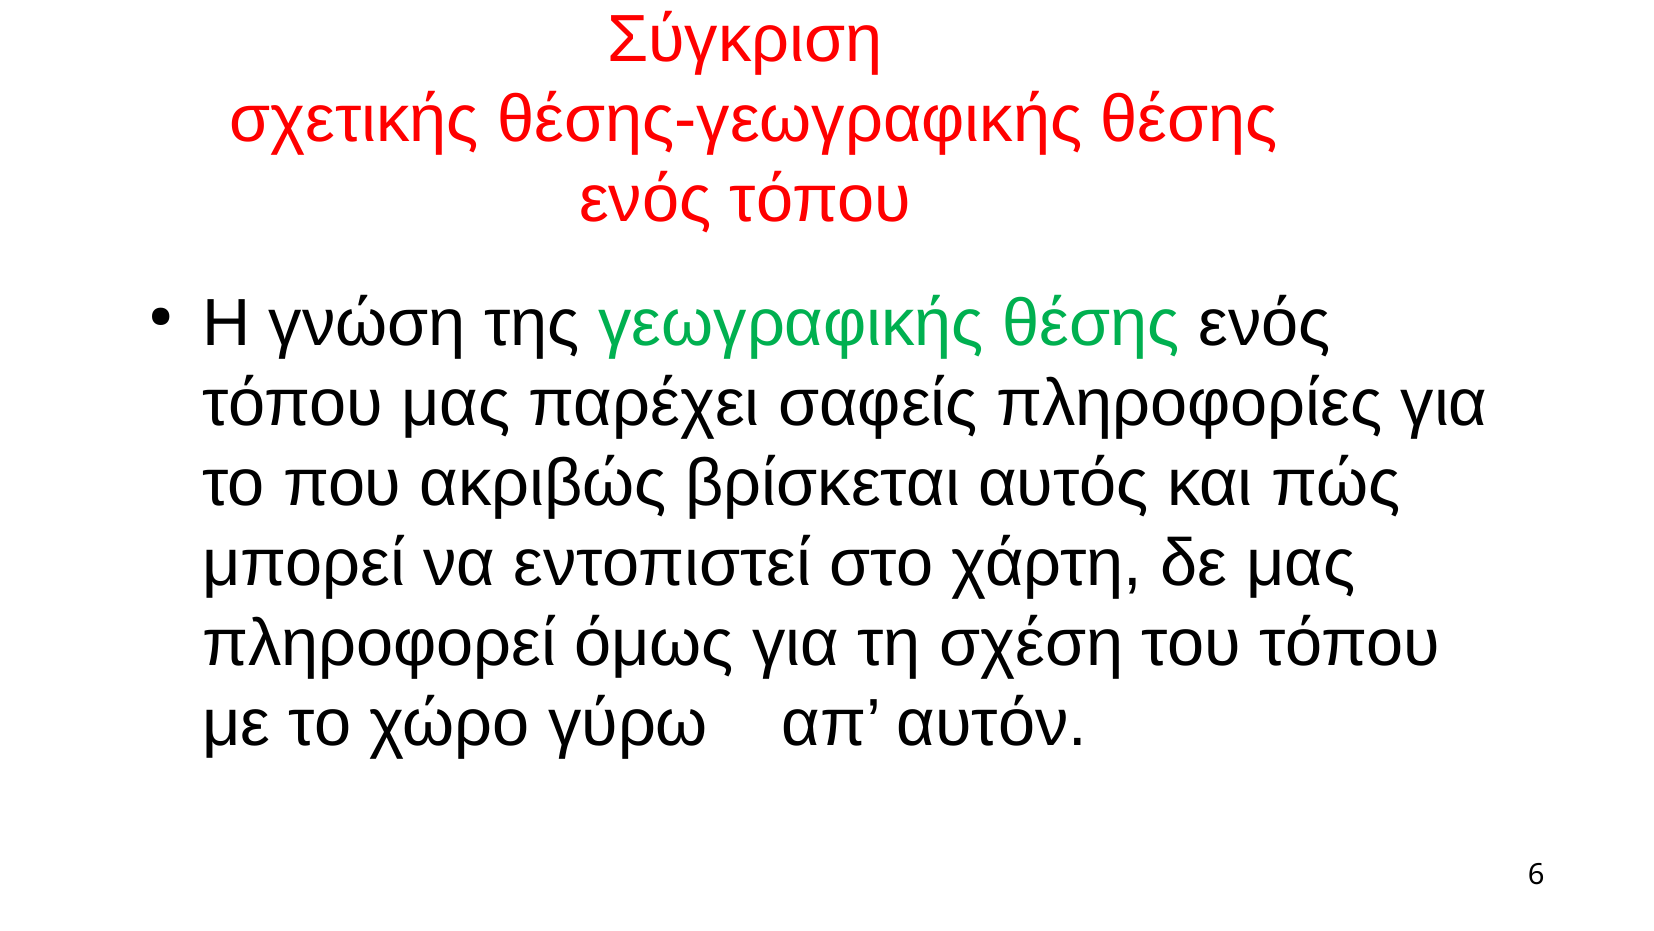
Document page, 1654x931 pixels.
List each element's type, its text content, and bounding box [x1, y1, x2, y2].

list Η γνώση της γεωγραφικής θέσης ενός τόπου μας παρέχει σαφείς πληροφορίες για το που ακριβώς βρίσκεται αυτός και πώς μπορεί να εντοπιστεί στο χάρτη, δε μας πληροφορεί όμως για τη σχέση του τόπου με το χώρο γύρω απ’ αυτόν. [116, 271, 1508, 884]
text_box <αριθμός> [1214, 847, 1560, 910]
title Σύγκριση σχετικής θέσης-γεωγραφικής θέσης ενός τόπου [123, 20, 1367, 243]
